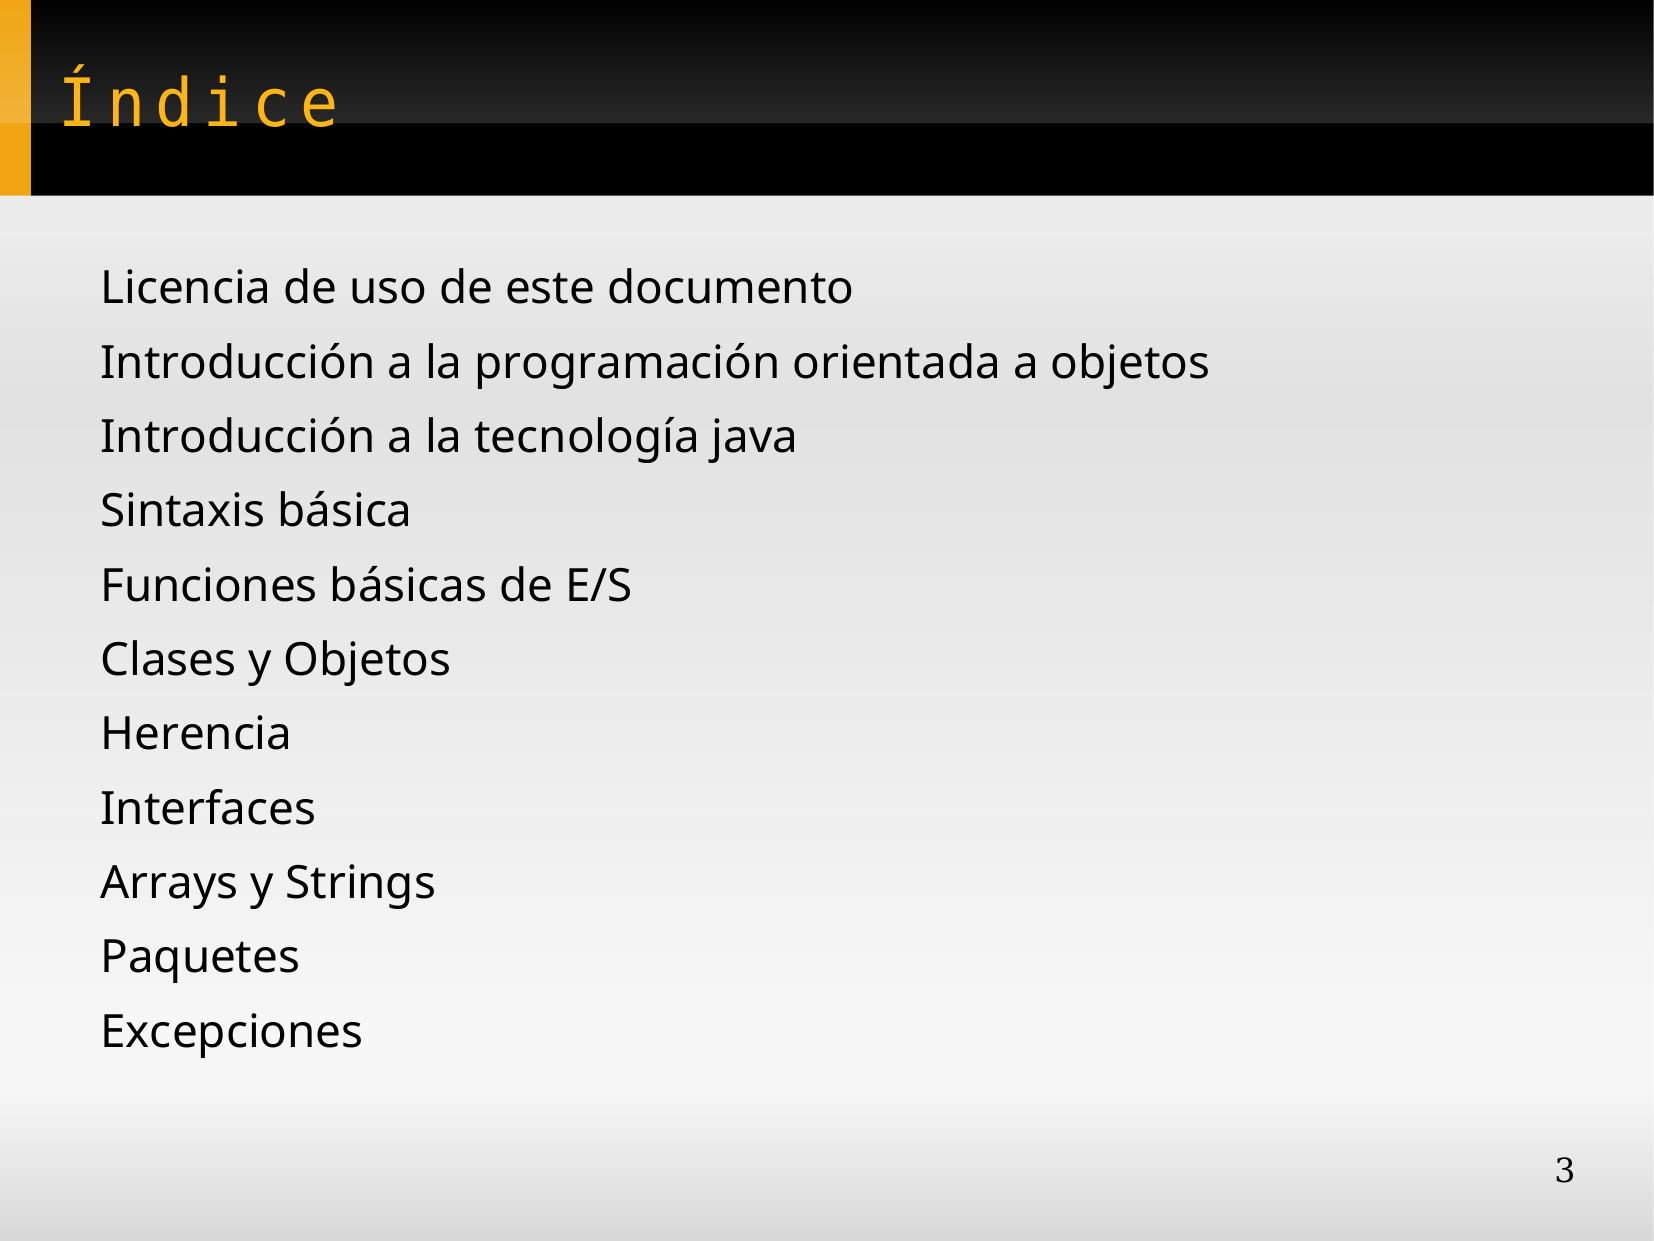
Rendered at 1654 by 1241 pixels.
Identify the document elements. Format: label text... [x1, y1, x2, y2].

list Licencia de uso de este documento Introducción a la programación orientada a objetos Introducción a la tecnología java Sintaxis básica Funciones básicas de E/S Clases y Objetos Herencia Interfaces Arrays y Strings Paquetes Excepciones [82, 254, 1571, 1074]
picture [0, 0, 1654, 1241]
title Índice [59, 29, 1506, 178]
